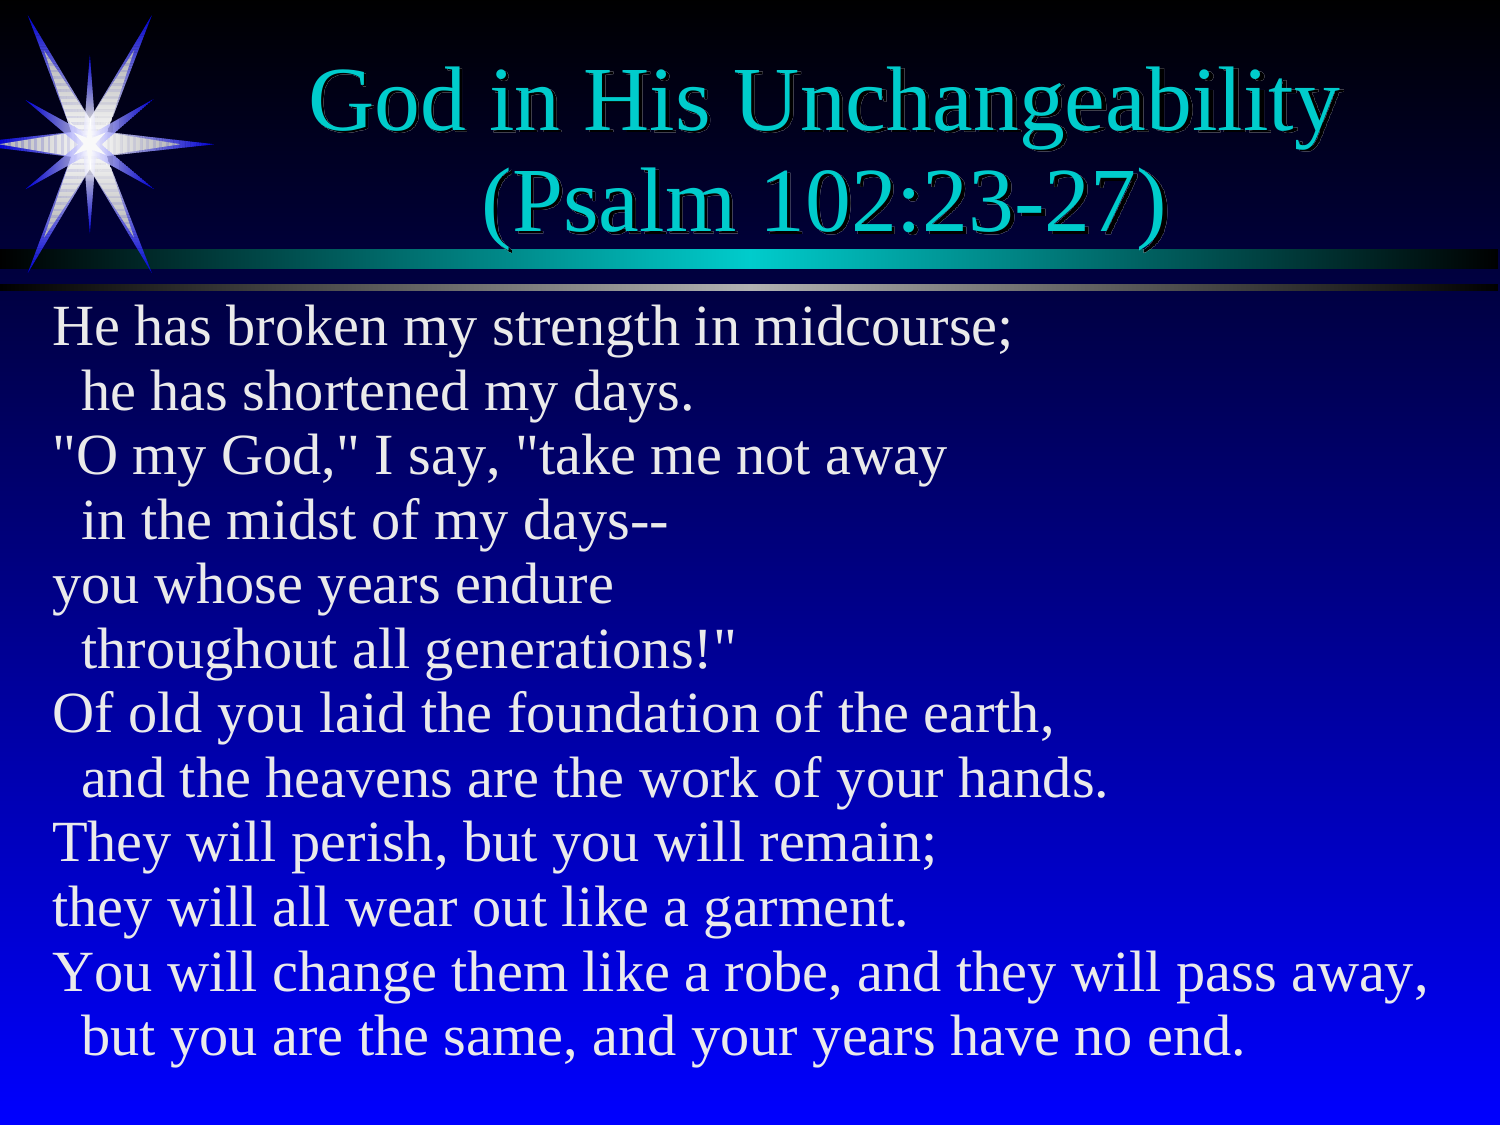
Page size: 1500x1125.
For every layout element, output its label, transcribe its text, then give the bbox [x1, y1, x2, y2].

text_box He has broken my strength in midcourse; he has shortened my days. "O my God," I say, "take me not away in the midst of my days-- you whose years endure throughout all generations!" Of old you laid the foundation of the earth, and the heavens are the work of your hands. They will perish, but you will remain; they will all wear out like a garment. You will change them like a robe, and they will pass away, but you are the same, and your years have no end. [37, 286, 1500, 1076]
title God in His Unchangeability (Psalm 102:23-27) [187, 40, 1463, 260]
